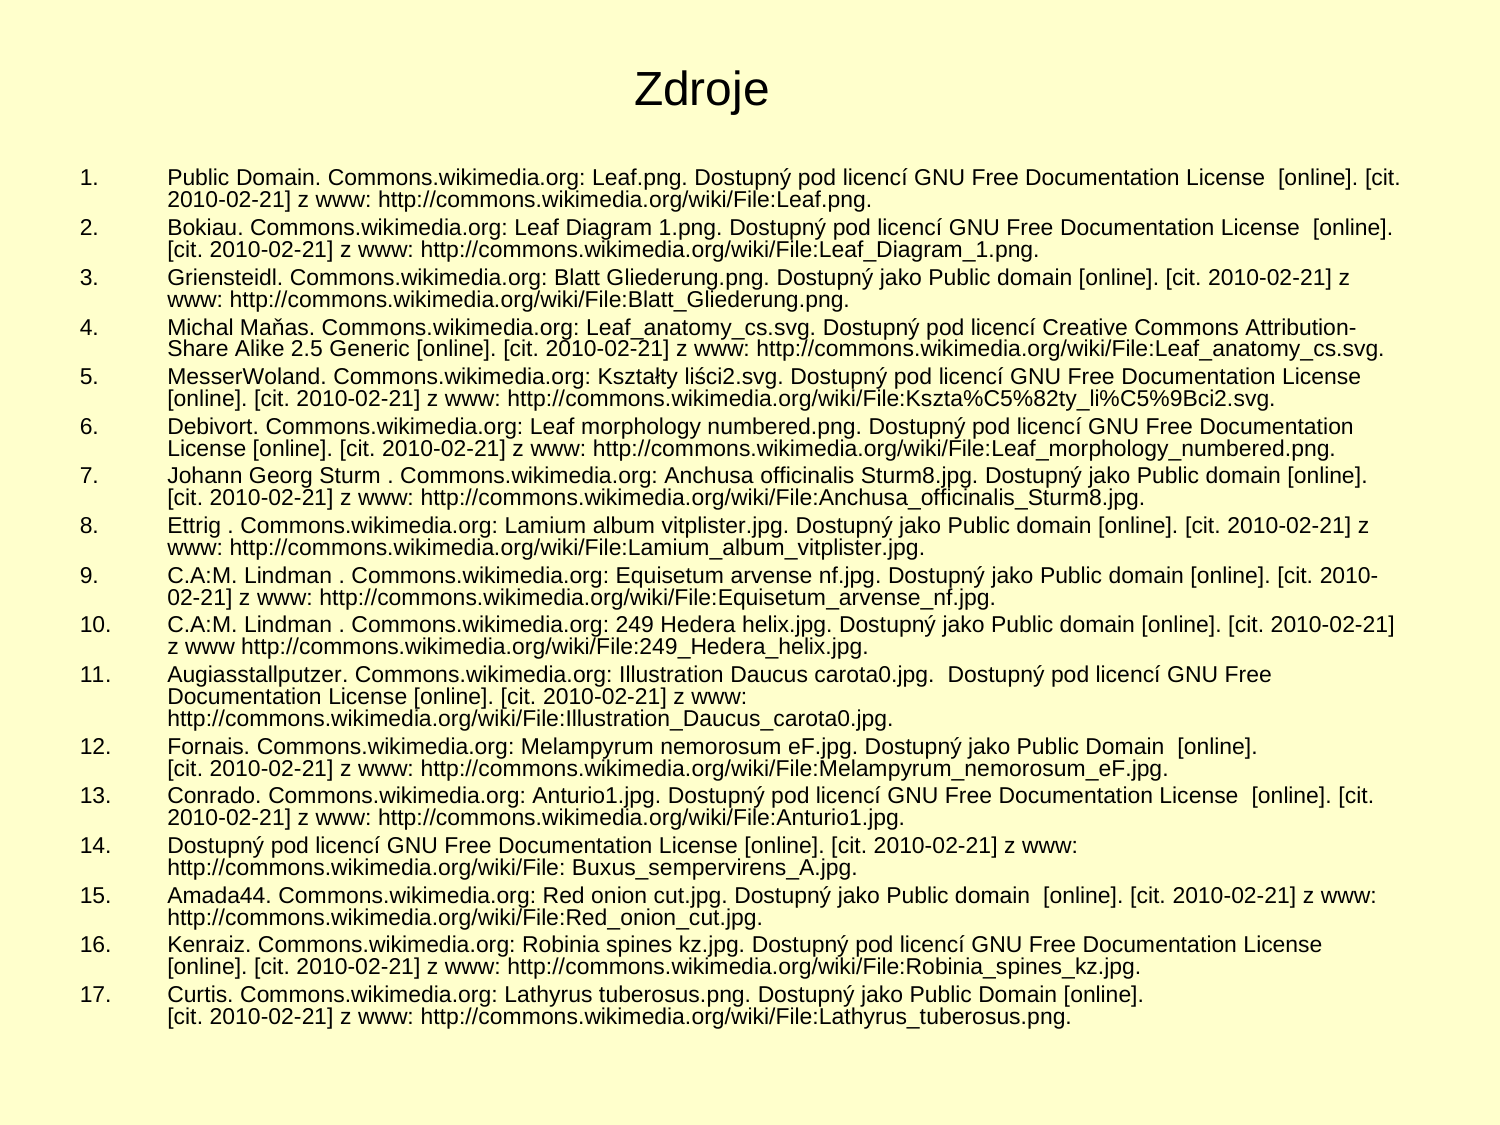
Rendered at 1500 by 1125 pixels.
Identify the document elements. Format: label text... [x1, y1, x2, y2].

list Public Domain. Commons.wikimedia.org: Leaf.png. Dostupný pod licencí GNU Free Documentation License [online]. [cit. 2010-02-21] z www: http://commons.wikimedia.org/wiki/File:Leaf.png. Bokiau. Commons.wikimedia.org: Leaf Diagram 1.png. Dostupný pod licencí GNU Free Documentation License [online]. [cit. 2010-02-21] z www: http://commons.wikimedia.org/wiki/File:Leaf_Diagram_1.png. Griensteidl. Commons.wikimedia.org: Blatt Gliederung.png. Dostupný jako Public domain [online]. [cit. 2010-02-21] z www: http://commons.wikimedia.org/wiki/File:Blatt_Gliederung.png. Michal Maňas. Commons.wikimedia.org: Leaf_anatomy_cs.svg. Dostupný pod licencí Creative Commons Attribution-Share Alike 2.5 Generic [online]. [cit. 2010-02-21] z www: http://commons.wikimedia.org/wiki/File:Leaf_anatomy_cs.svg. MesserWoland. Commons.wikimedia.org: Kształty liści2.svg. Dostupný pod licencí GNU Free Documentation License [online]. [cit. 2010-02-21] z www: http://commons.wikimedia.org/wiki/File:Kszta%C5%82ty_li%C5%9Bci2.svg. Debivort. Commons.wikimedia.org: Leaf morphology numbered.png. Dostupný pod licencí GNU Free Documentation License [online]. [cit. 2010-02-21] z www: http://commons.wikimedia.org/wiki/File:Leaf_morphology_numbered.png. Johann Georg Sturm . Commons.wikimedia.org: Anchusa officinalis Sturm8.jpg. Dostupný jako Public domain [online]. [cit. 2010-02-21] z www: http://commons.wikimedia.org/wiki/File:Anchusa_officinalis_Sturm8.jpg. Ettrig . Commons.wikimedia.org: Lamium album vitplister.jpg. Dostupný jako Public domain [online]. [cit. 2010-02-21] z www: http://commons.wikimedia.org/wiki/File:Lamium_album_vitplister.jpg. C.A:M. Lindman . Commons.wikimedia.org: Equisetum arvense nf.jpg. Dostupný jako Public domain [online]. [cit. 2010-02-21] z www: http://commons.wikimedia.org/wiki/File:Equisetum_arvense_nf.jpg. C.A:M. Lindman . Commons.wikimedia.org: 249 Hedera helix.jpg. Dostupný jako Public domain [online]. [cit. 2010-02-21] z www http://commons.wikimedia.org/wiki/File:249_Hedera_helix.jpg. Augiasstallputzer. Commons.wikimedia.org: Illustration Daucus carota0.jpg. Dostupný pod licencí GNU Free Documentation License [online]. [cit. 2010-02-21] z www: http://commons.wikimedia.org/wiki/File:Illustration_Daucus_carota0.jpg. Fornais. Commons.wikimedia.org: Melampyrum nemorosum eF.jpg. Dostupný jako Public Domain [online]. [cit. 2010-02-21] z www: http://commons.wikimedia.org/wiki/File:Melampyrum_nemorosum_eF.jpg. Conrado. Commons.wikimedia.org: Anturio1.jpg. Dostupný pod licencí GNU Free Documentation License [online]. [cit. 2010-02-21] z www: http://commons.wikimedia.org/wiki/File:Anturio1.jpg. Dostupný pod licencí GNU Free Documentation License [online]. [cit. 2010-02-21] z www: http://commons.wikimedia.org/wiki/File: Buxus_sempervirens_A.jpg. Amada44. Commons.wikimedia.org: Red onion cut.jpg. Dostupný jako Public domain [online]. [cit. 2010-02-21] z www: http://commons.wikimedia.org/wiki/File:Red_onion_cut.jpg. Kenraiz. Commons.wikimedia.org: Robinia spines kz.jpg. Dostupný pod licencí GNU Free Documentation License [online]. [cit. 2010-02-21] z www: http://commons.wikimedia.org/wiki/File:Robinia_spines_kz.jpg. Curtis. Commons.wikimedia.org: Lathyrus tuberosus.png. Dostupný jako Public Domain [online]. [cit. 2010-02-21] z www: http://commons.wikimedia.org/wiki/File:Lathyrus_tuberosus.png. [64, 160, 1423, 1125]
title Zdroje [64, 23, 1340, 149]
